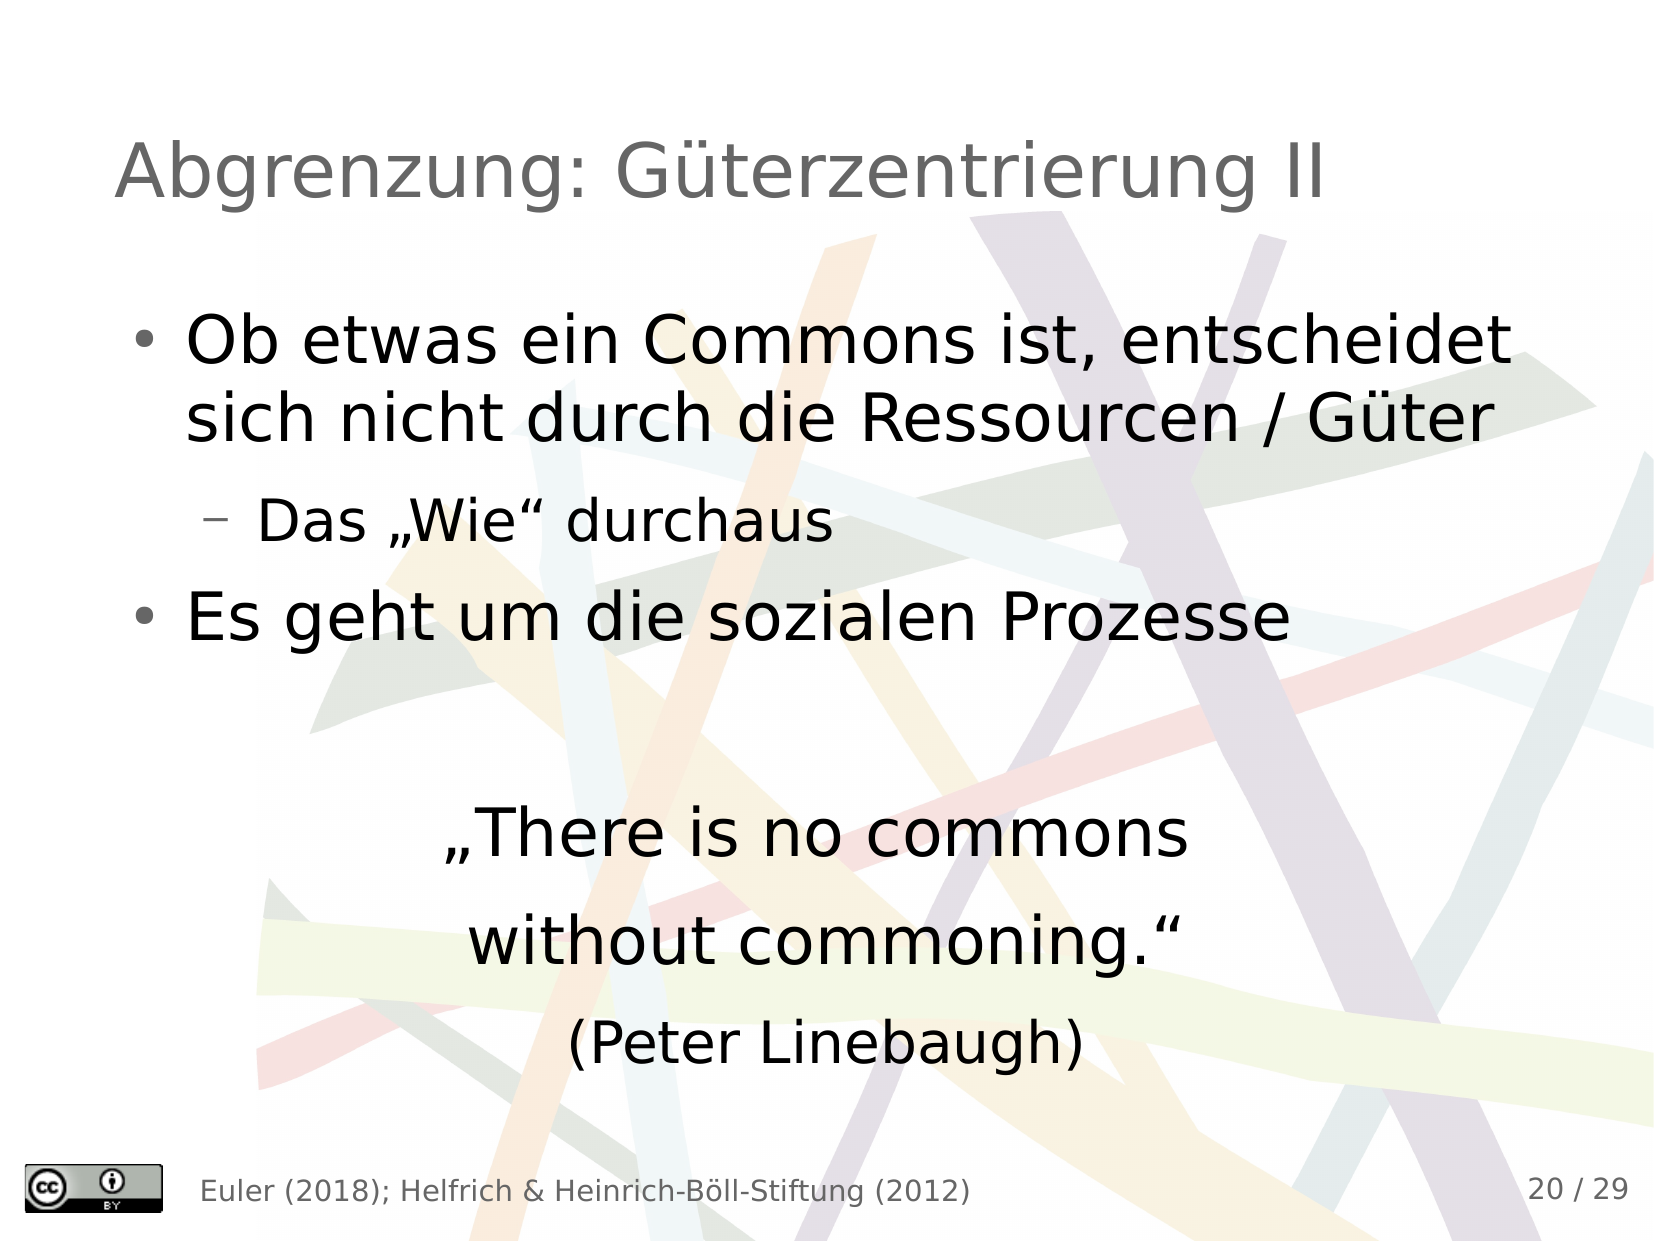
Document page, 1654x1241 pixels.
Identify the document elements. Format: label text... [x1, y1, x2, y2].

text_box Euler (2018); Helfrich & Heinrich-Böll-Stiftung (2012) [184, 1167, 1218, 1217]
title Abgrenzung: Güterzentrierung II [114, 73, 1539, 271]
list Ob etwas ein Commons ist, entscheidet sich nicht durch die Ressourcen / Güter Das „Wie“ durchaus Es geht um die sozialen Prozesse „There is no commons without commoning.“ (Peter Linebaugh) [114, 302, 1539, 1102]
picture [24, 1164, 163, 1213]
